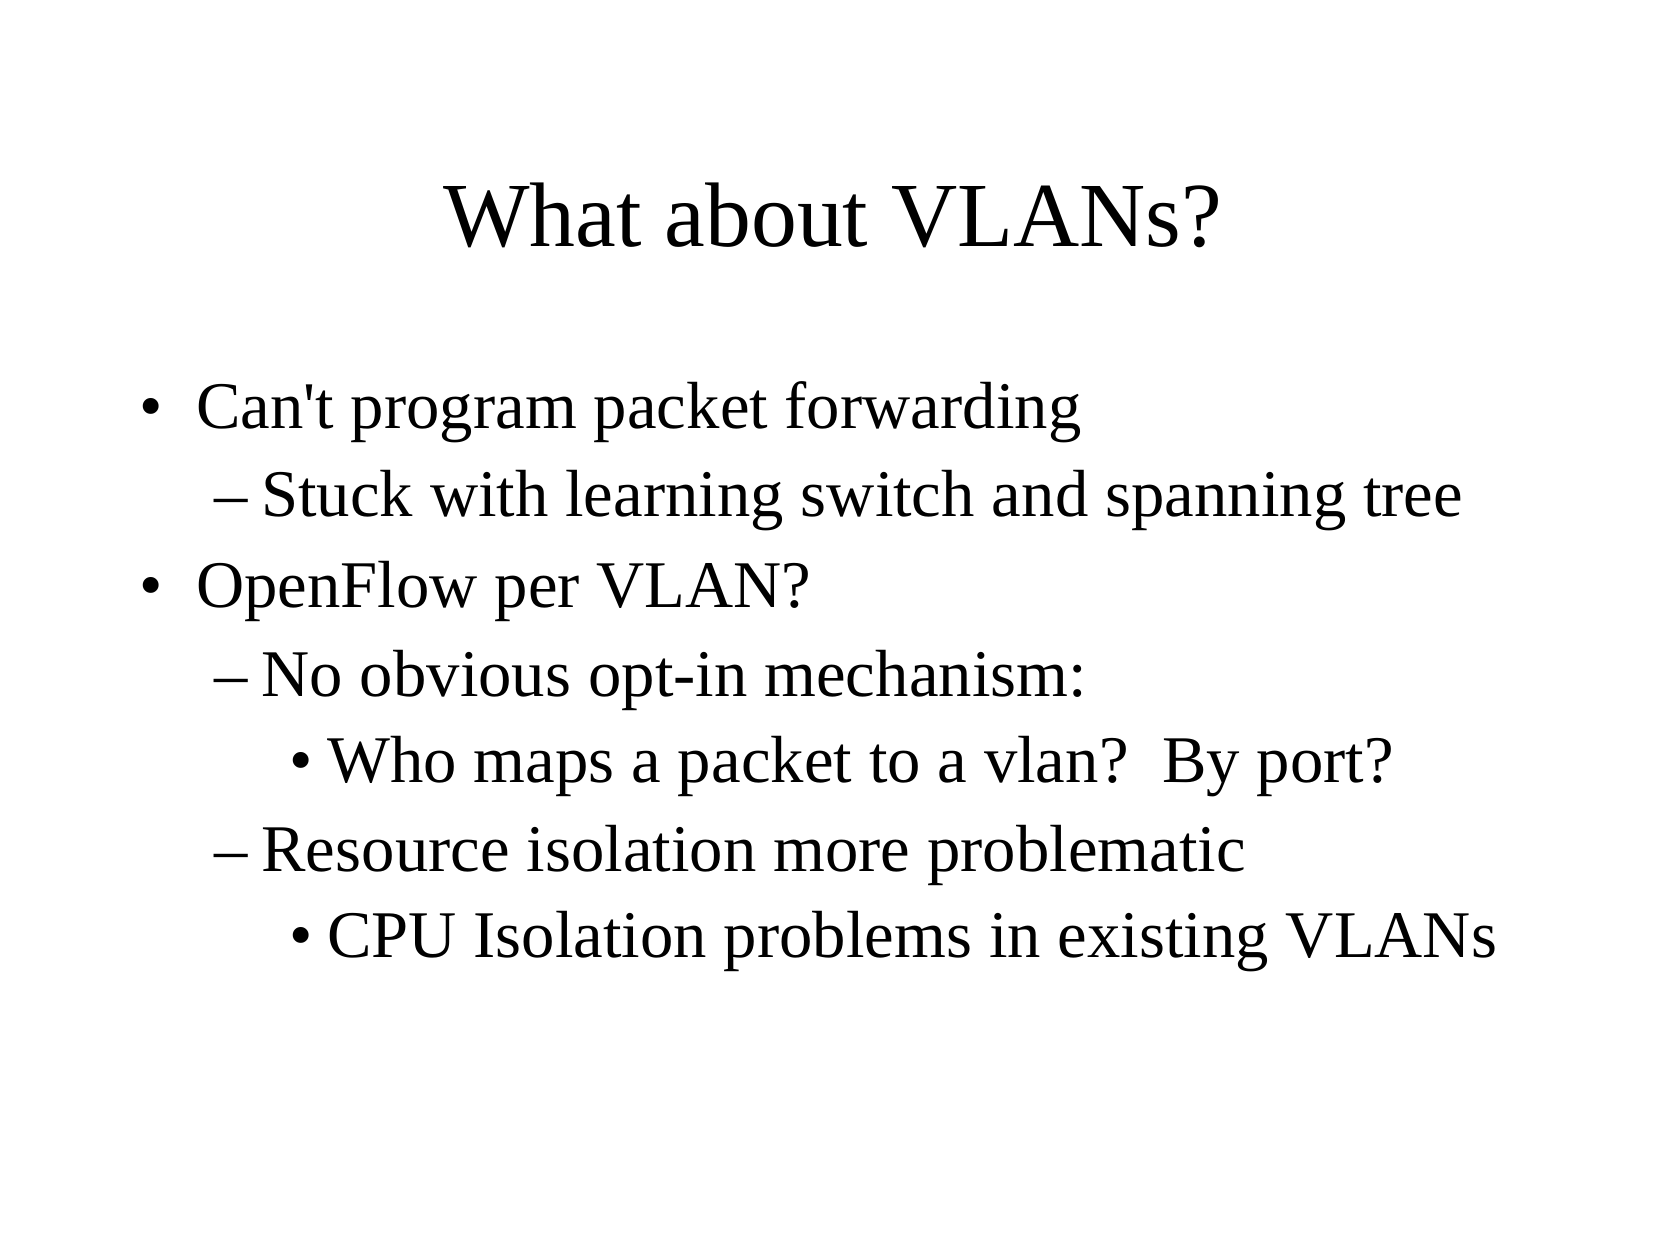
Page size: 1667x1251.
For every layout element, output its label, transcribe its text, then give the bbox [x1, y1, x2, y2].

list Can't program packet forwarding Stuck with learning switch and spanning tree OpenFlow per VLAN? No obvious opt-in mechanism: Who maps a packet to a vlan? By port? Resource isolation more problematic CPU Isolation problems in existing VLANs [124, 360, 1542, 1112]
title What about VLANs? [124, 110, 1542, 320]
